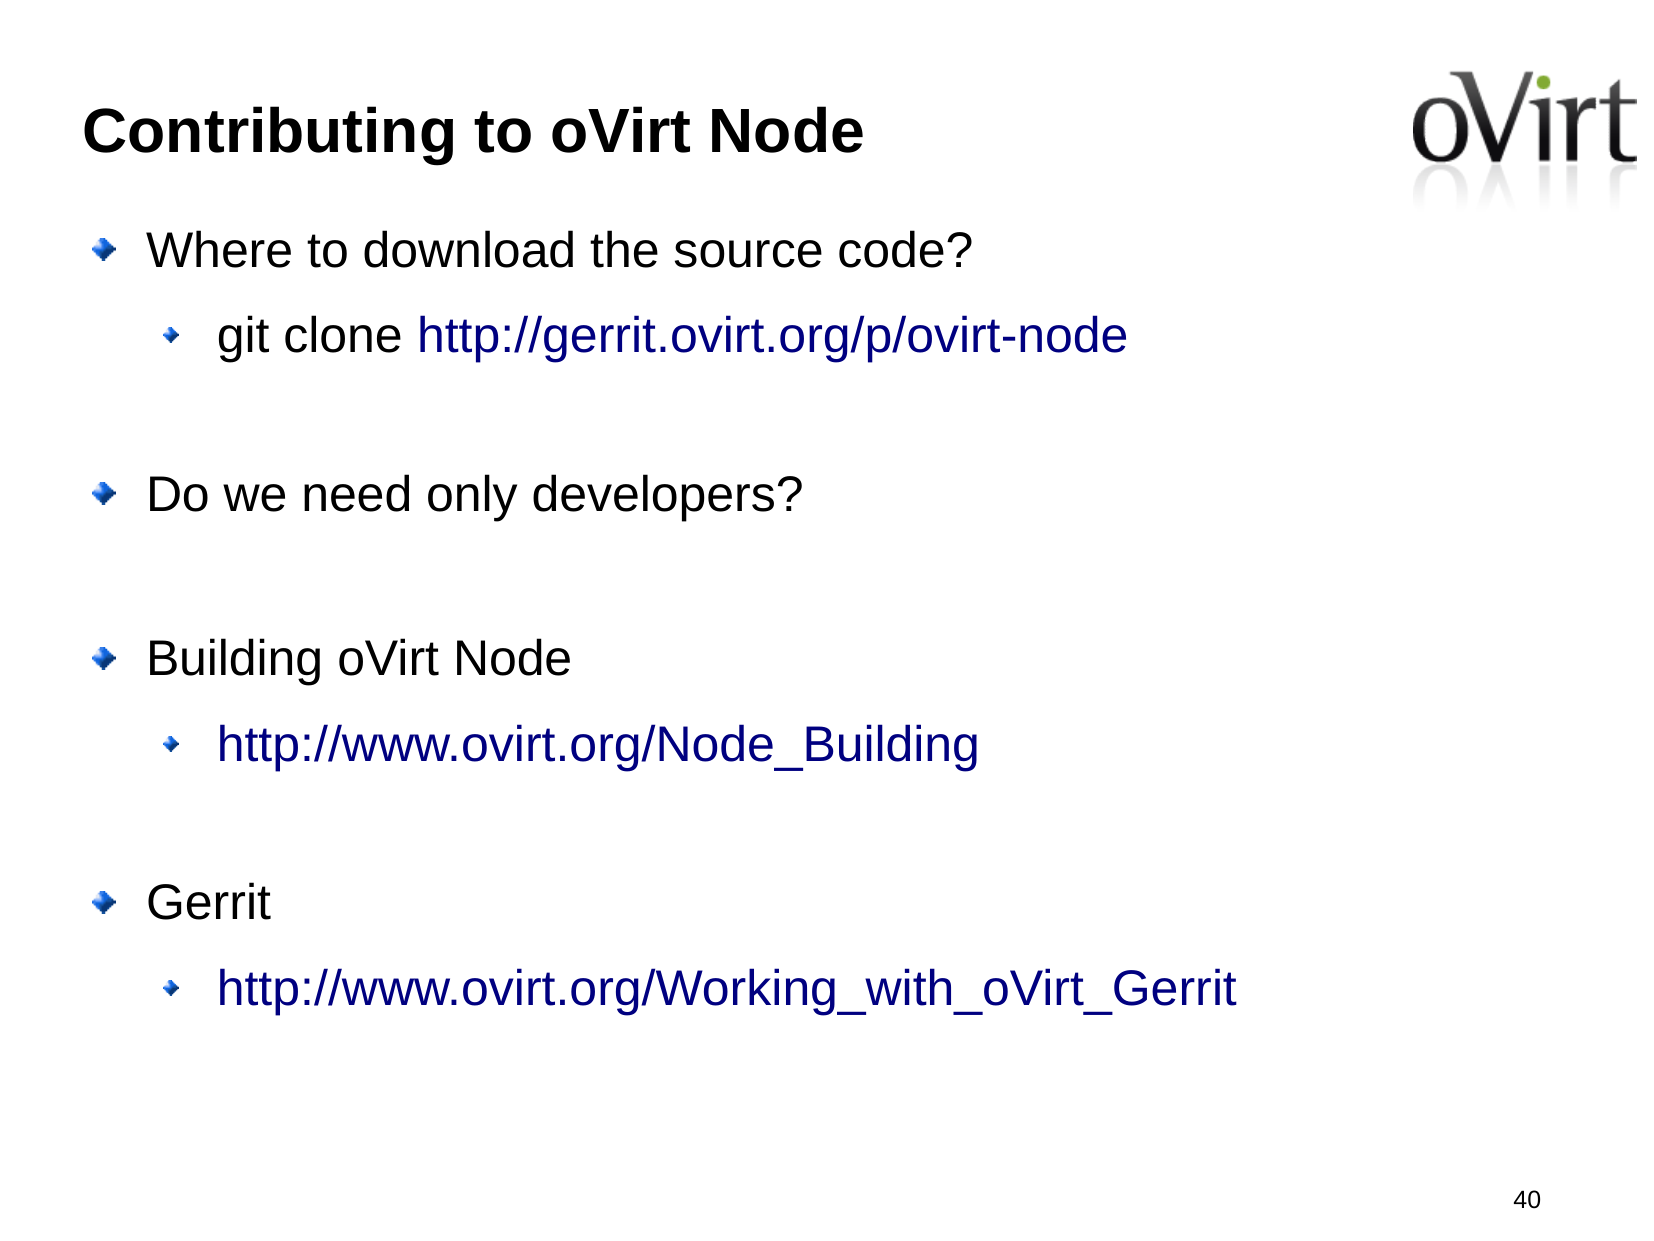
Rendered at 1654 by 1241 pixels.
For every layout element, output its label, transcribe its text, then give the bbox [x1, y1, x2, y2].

picture [1413, 63, 1637, 212]
title Contributing to oVirt Node [82, 37, 1378, 221]
list Where to download the source code? git clone http://gerrit.ovirt.org/p/ovirt-node Do we need only developers? Building oVirt Node http://www.ovirt.org/Node_Building Gerrit http://www.ovirt.org/Working_with_oVirt_Gerrit . [75, 221, 1564, 1241]
